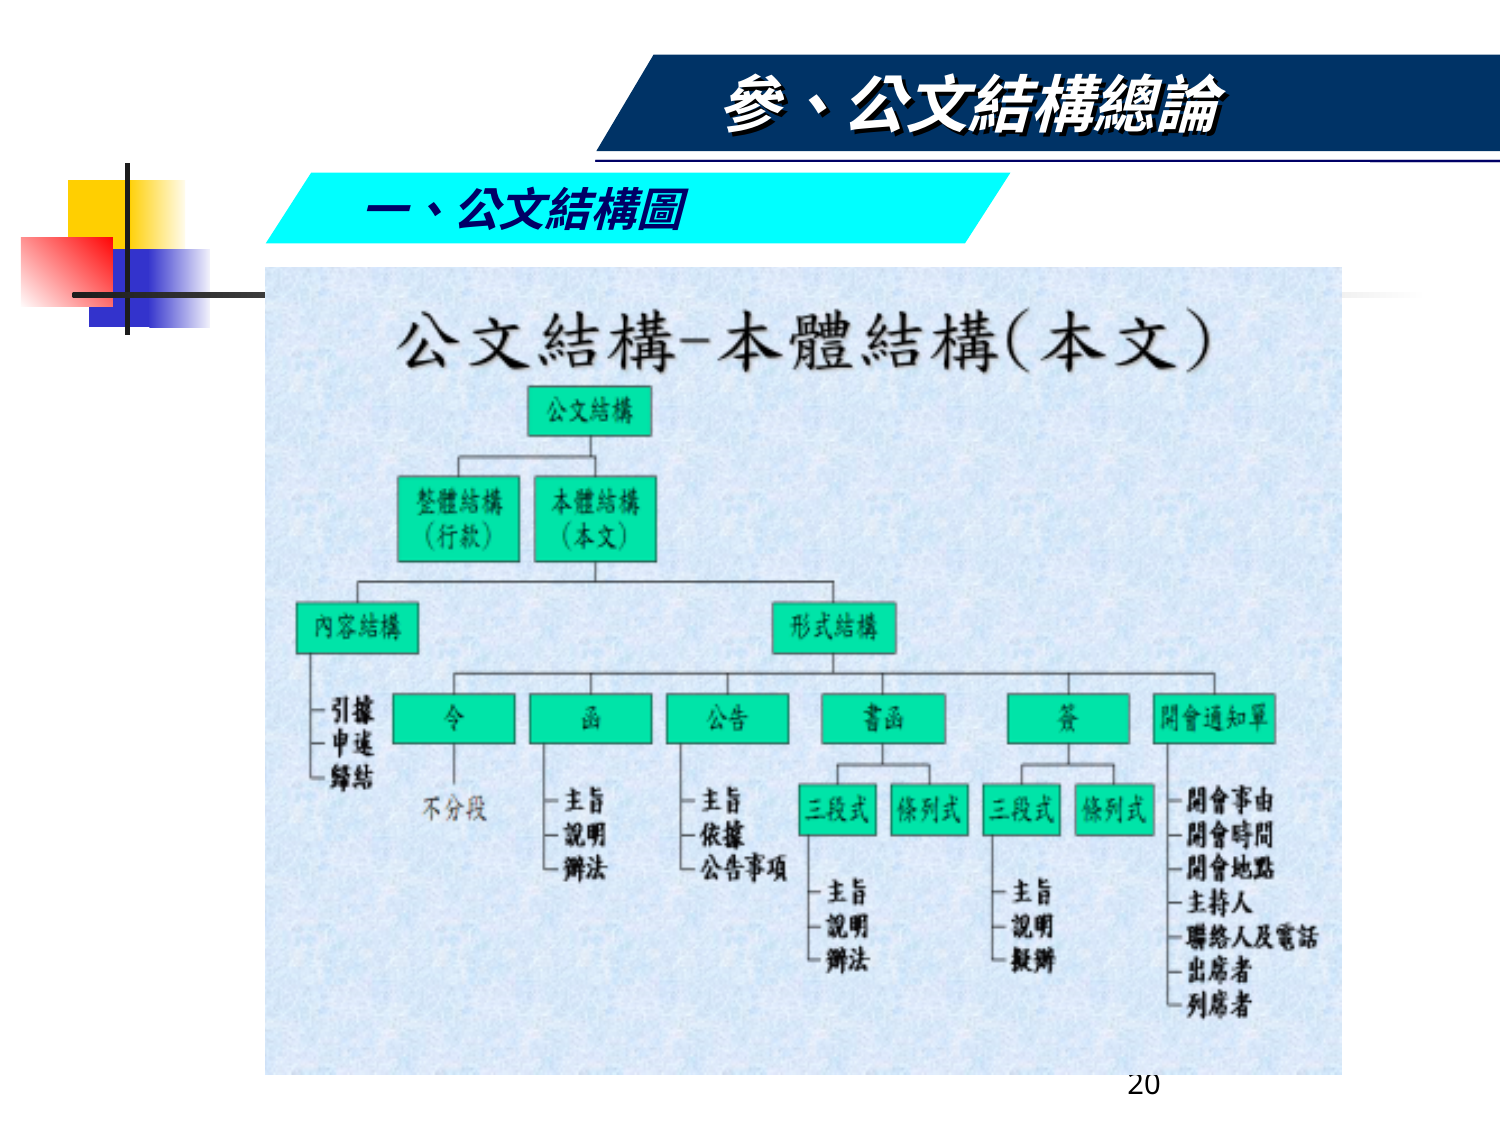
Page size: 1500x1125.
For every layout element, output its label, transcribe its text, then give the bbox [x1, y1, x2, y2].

text_box 參、公文結構總論 [596, 54, 1500, 152]
text_box 一、公文結構圖 [265, 172, 1011, 244]
picture [265, 267, 1342, 1075]
text_box [1112, 1037, 1426, 1113]
